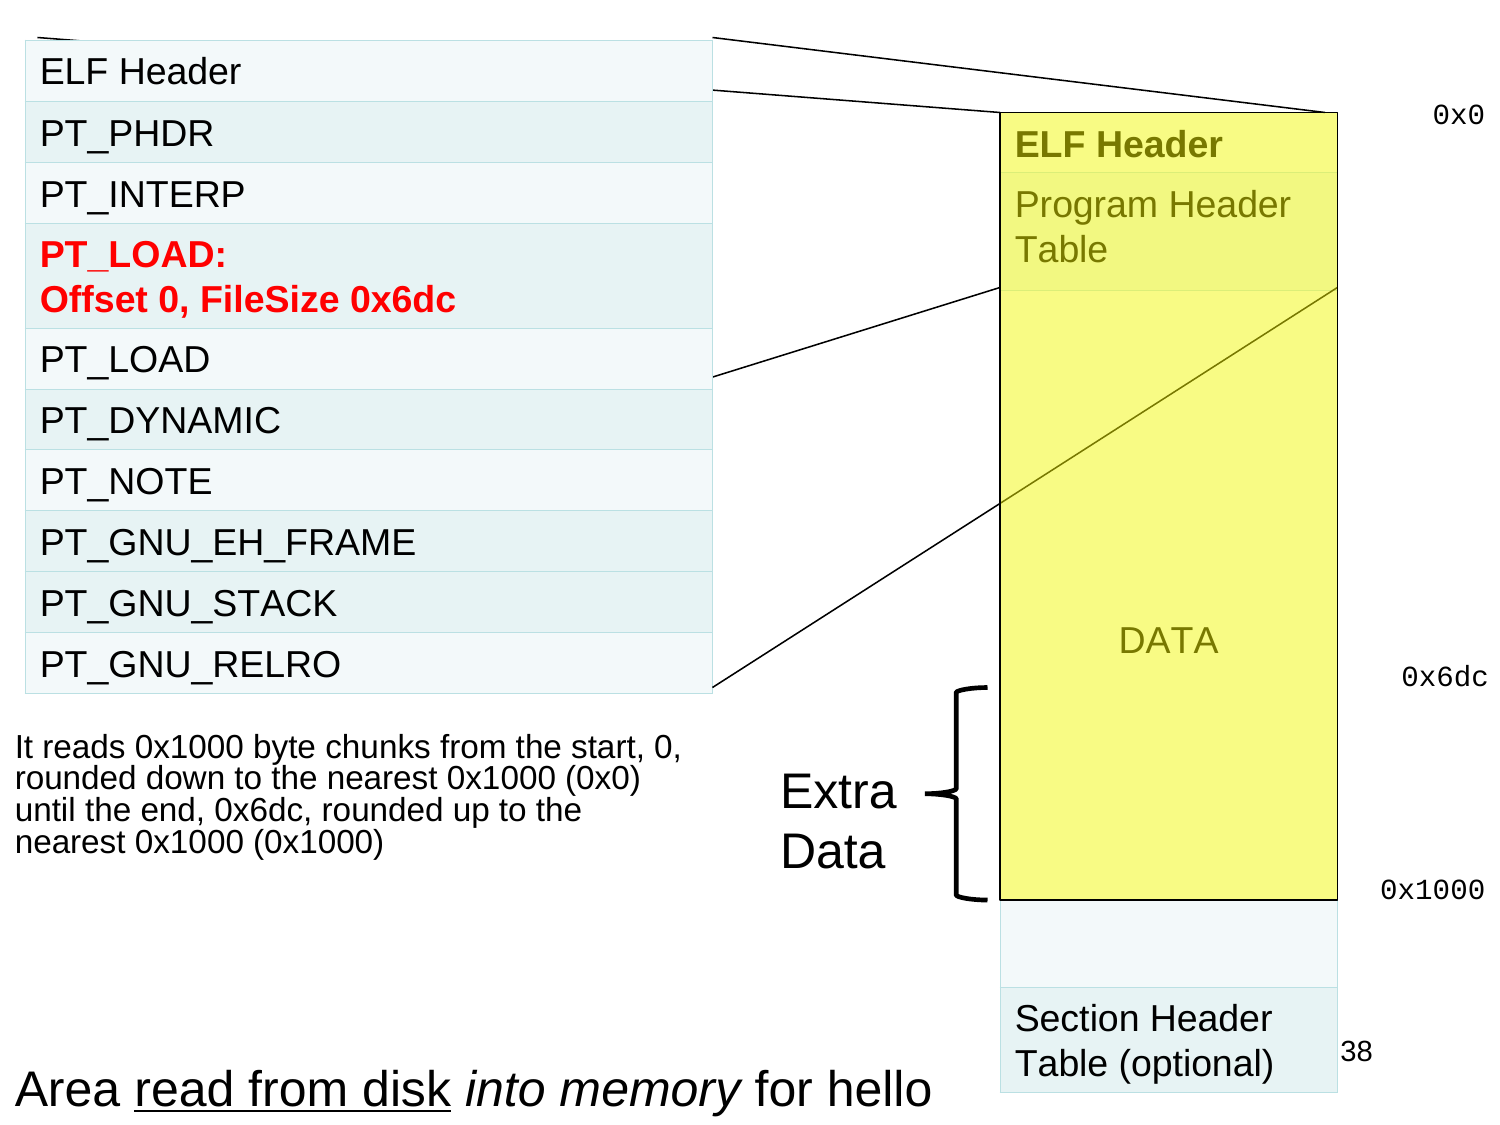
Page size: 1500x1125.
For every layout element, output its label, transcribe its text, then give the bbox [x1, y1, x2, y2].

table_cell PT_LOAD [26, 329, 712, 389]
table_cell Section Header Table (optional) [1001, 988, 1337, 1092]
text_box 0x1000 [1324, 862, 1500, 913]
text_box <number> [1074, 1025, 1388, 1101]
text_box Area read from disk into memory for hello [0, 1049, 988, 1125]
table_cell PT_GNU_RELRO [26, 633, 712, 693]
text_box 0x6dc [1338, 649, 1500, 701]
text_box It reads 0x1000 byte chunks from the start, 0, rounded down to the nearest 0x1000 (0x0) until the end, 0x6dc, rounded up to the nearest 0x1000 (0x1000) [0, 724, 713, 868]
table_cell PT_PHDR [26, 102, 712, 162]
table_header ELF Header [26, 41, 712, 101]
text_box 0x0 [1328, 87, 1500, 138]
table_cell PT_NOTE [26, 450, 712, 510]
table_cell PT_GNU_EH_FRAME [26, 511, 712, 571]
text_box Extra Data [765, 751, 912, 887]
table_cell PT_LOAD: Offset 0, FileSize 0x6dc [26, 224, 712, 328]
table_cell PT_INTERP [26, 163, 712, 223]
table_cell PT_DYNAMIC [26, 390, 712, 449]
text_box [999, 112, 1338, 900]
table_cell PT_GNU_STACK [26, 572, 712, 632]
table_cell DATA [1001, 900, 1337, 987]
